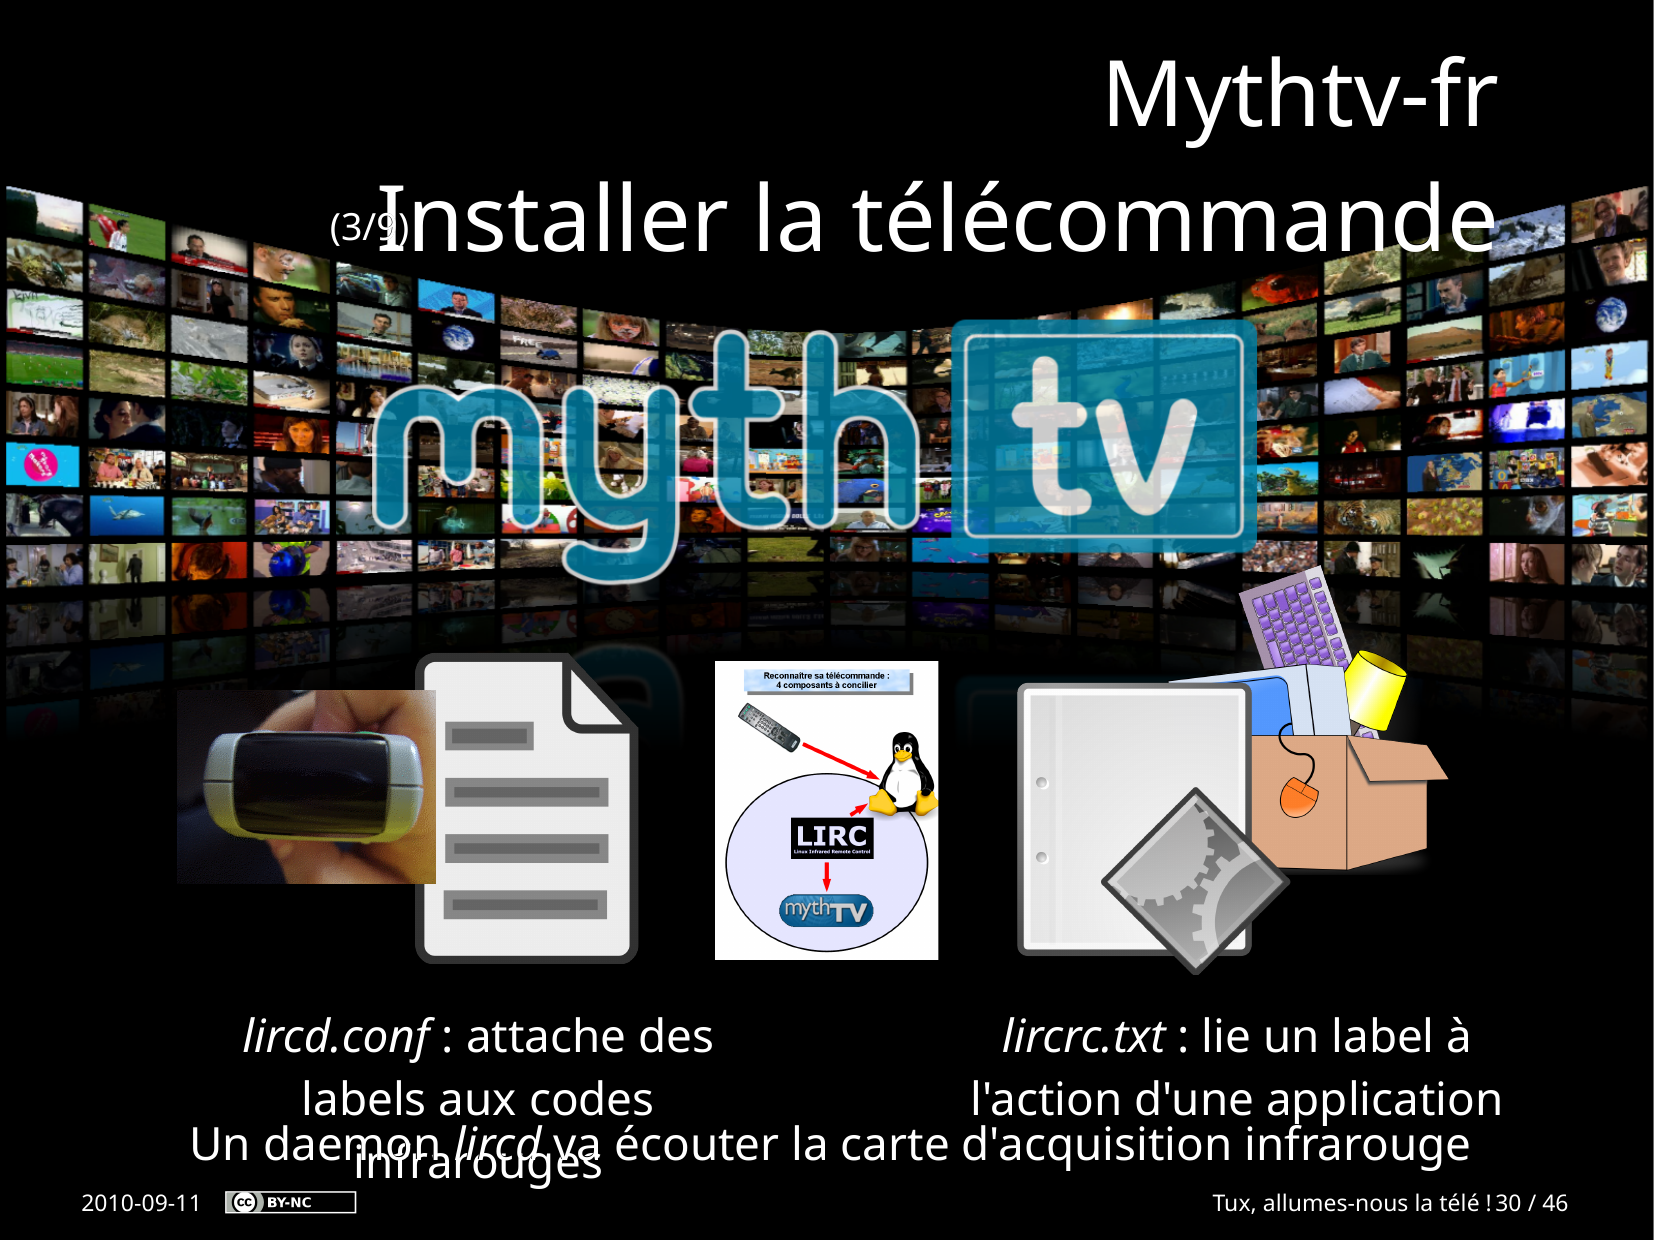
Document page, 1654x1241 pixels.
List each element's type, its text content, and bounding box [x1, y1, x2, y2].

list lircrc.txt : lie un label à l'action d'une application [927, 1003, 1548, 1110]
list Un daemon lircd va écouter la carte d'acquisition infrarouge [43, 1111, 1619, 1187]
list lircd.conf : attache des labels aux codes infrarouges [212, 1003, 745, 1109]
title Mythtv-fr Installer la télécommande [82, 47, 1501, 259]
text_box (3/9) [315, 193, 466, 252]
picture [0, 0, 1654, 1240]
